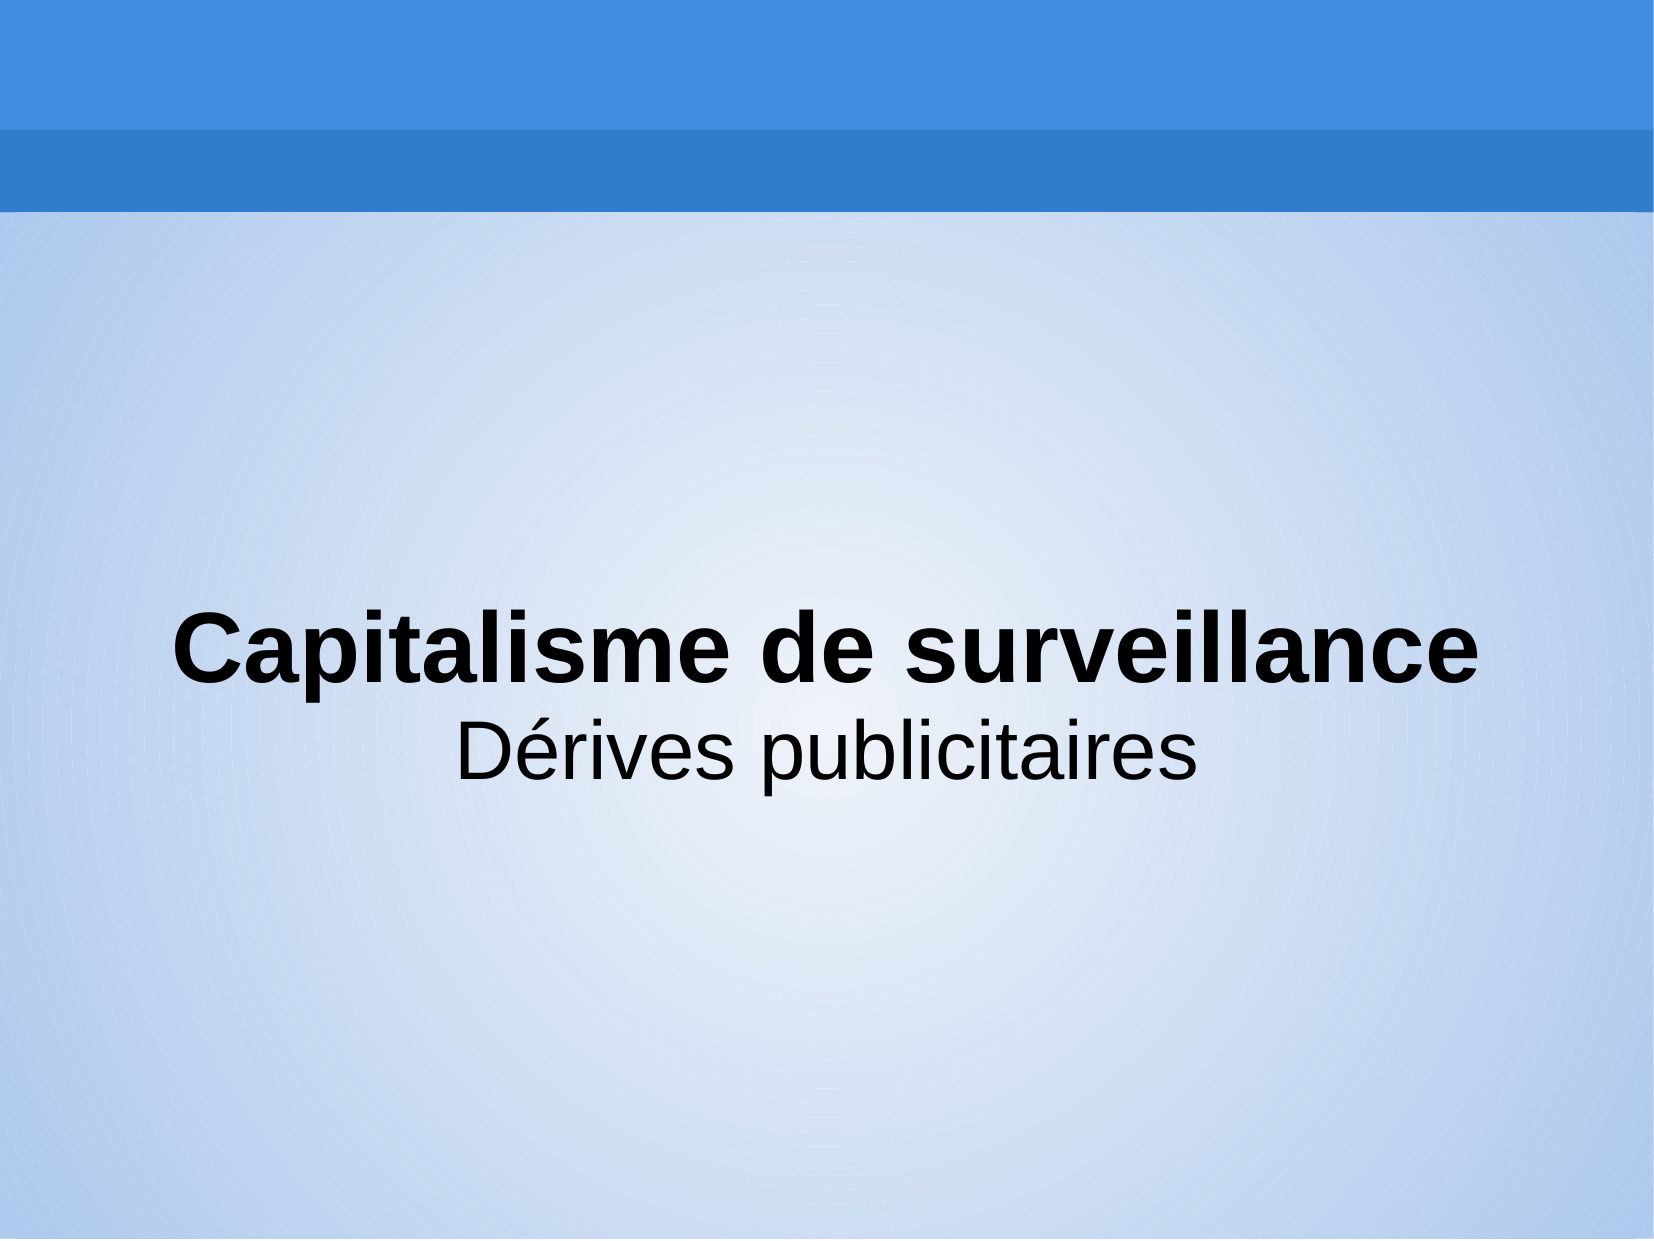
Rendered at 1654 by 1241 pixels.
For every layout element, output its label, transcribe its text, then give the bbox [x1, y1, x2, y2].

subtitle Capitalisme de surveillance Dérives publicitaires [82, 214, 1571, 1175]
